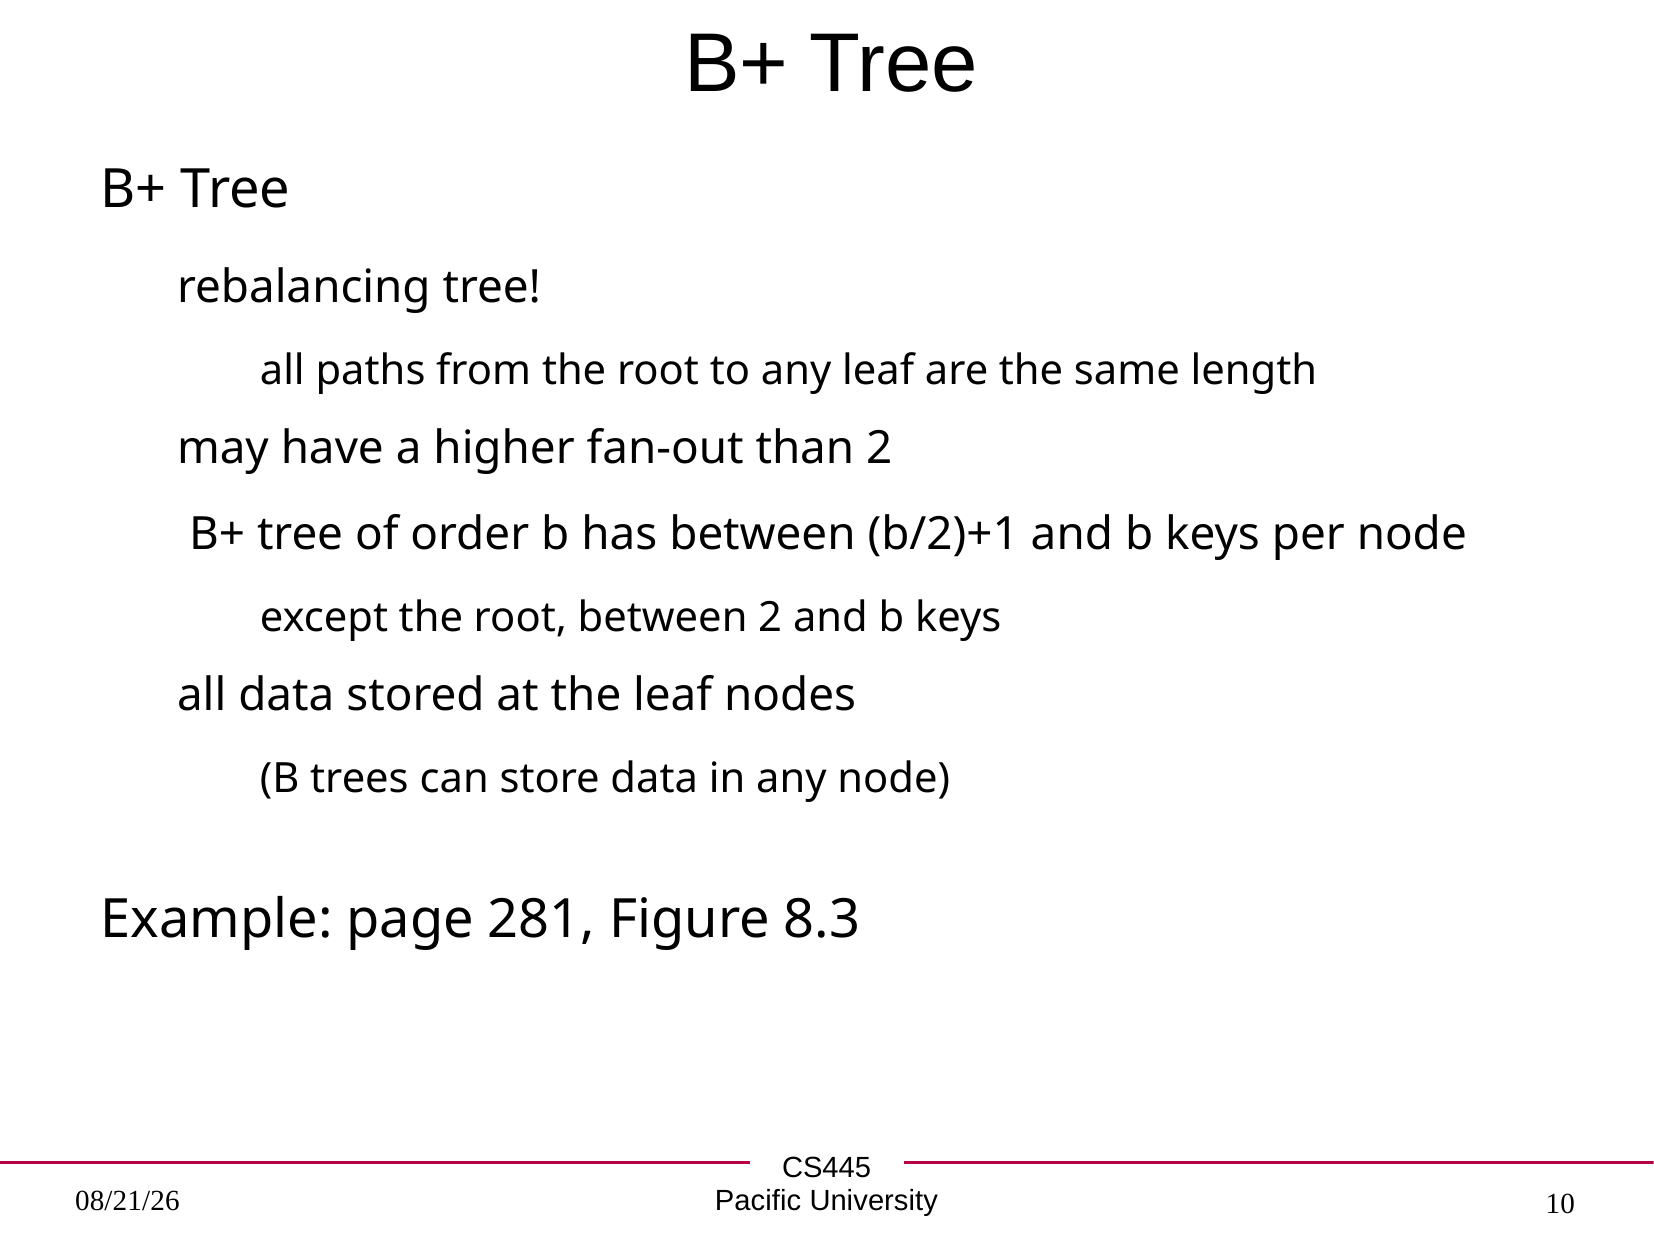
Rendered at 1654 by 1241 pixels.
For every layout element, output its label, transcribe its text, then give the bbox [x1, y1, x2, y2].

title B+ Tree [86, 15, 1576, 109]
list B+ Tree rebalancing tree! all paths from the root to any leaf are the same length may have a higher fan-out than 2 B+ tree of order b has between (b/2)+1 and b keys per node except the root, between 2 and b keys all data stored at the leaf nodes (B trees can store data in any node) Example: page 281, Figure 8.3 [82, 150, 1571, 1111]
